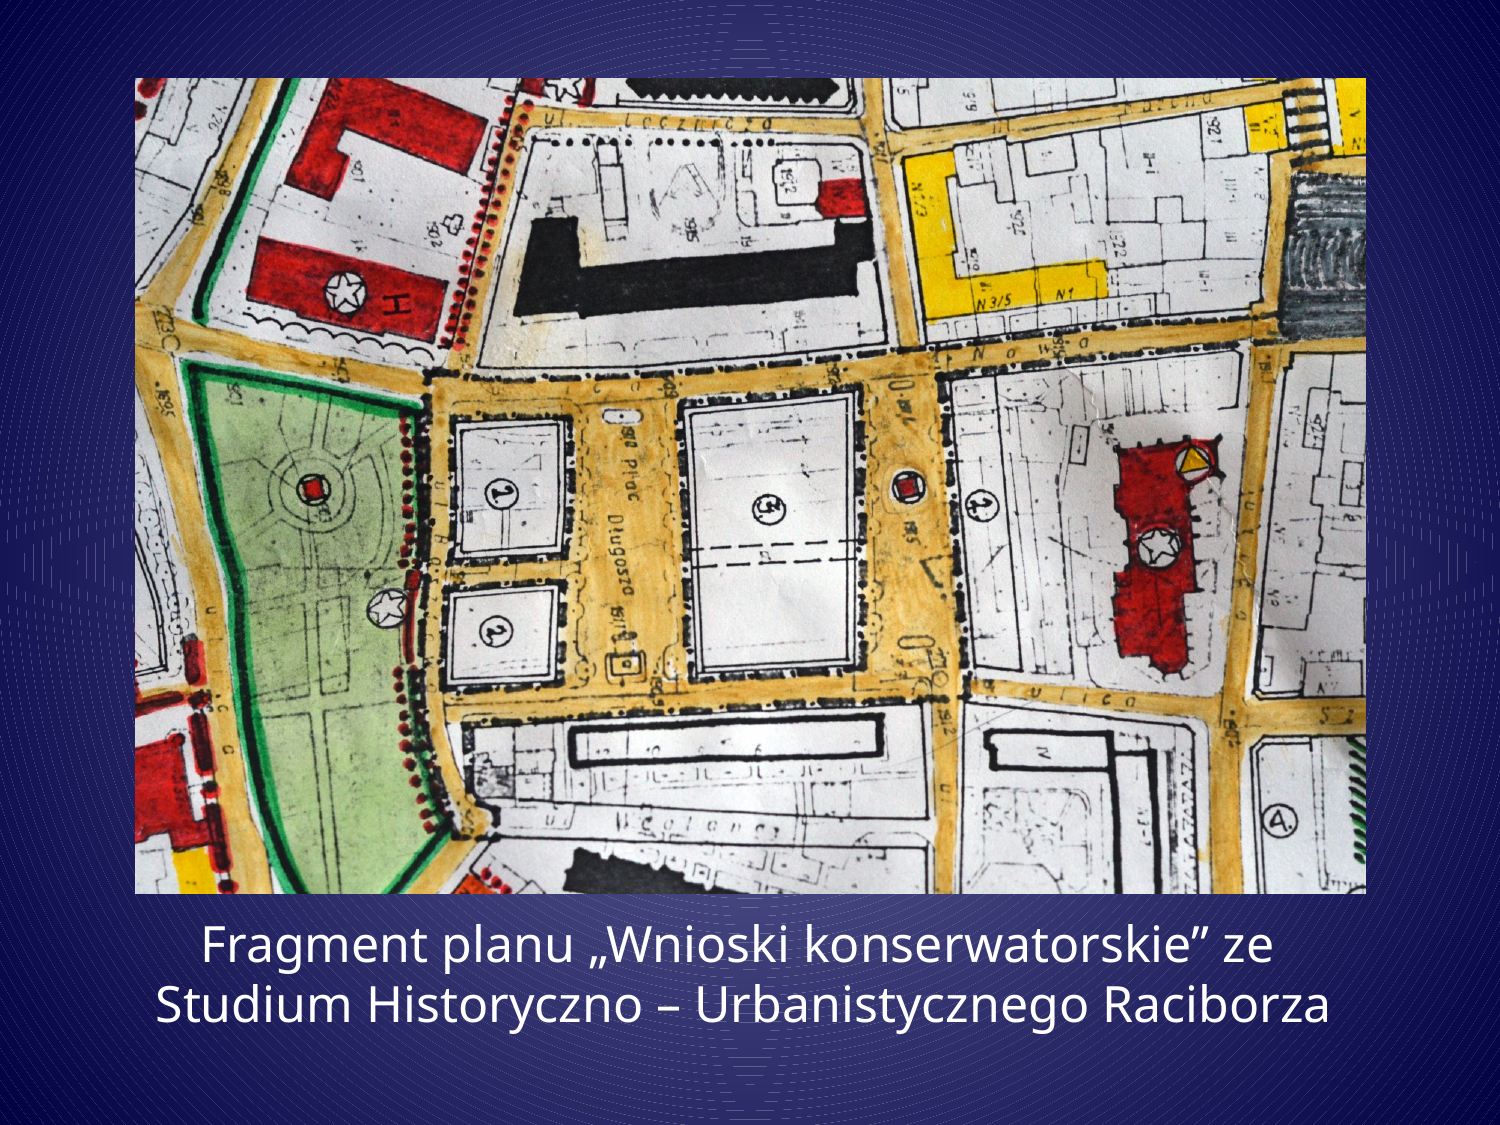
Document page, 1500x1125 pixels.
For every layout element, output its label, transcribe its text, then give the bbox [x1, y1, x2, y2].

title Fragment planu „Wnioski konserwatorskie” ze Studium Historyczno – Urbanistycznego Raciborza [100, 905, 1388, 1125]
picture [135, 78, 1366, 894]
